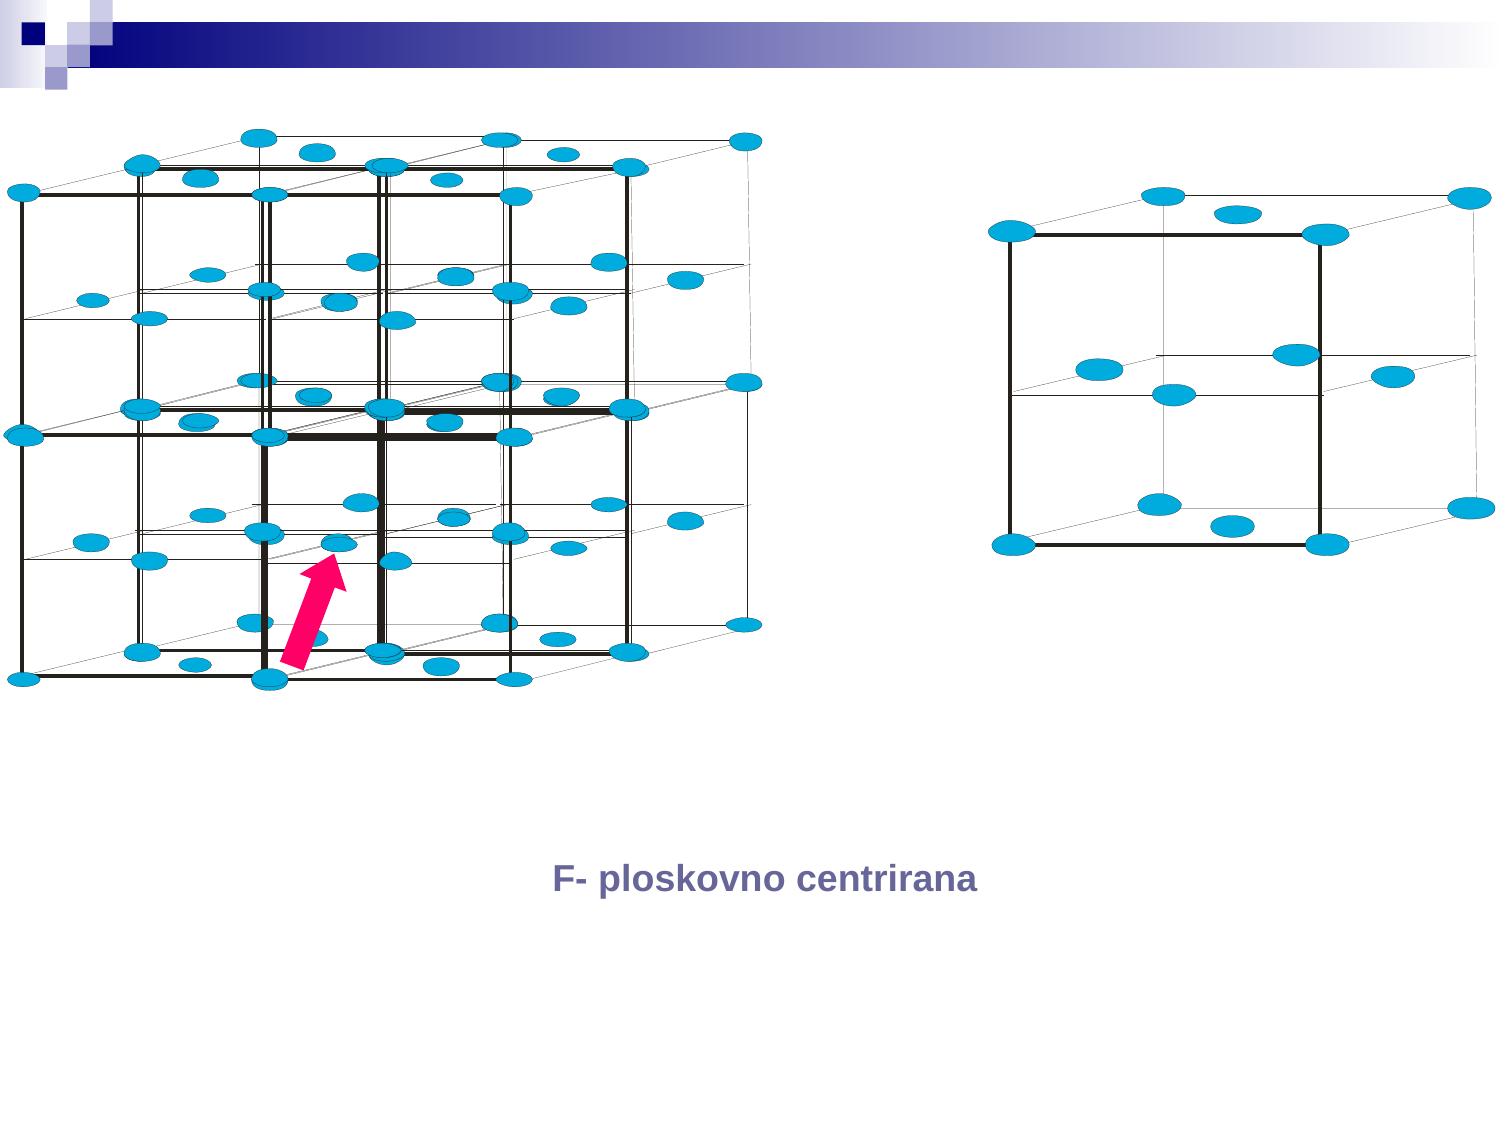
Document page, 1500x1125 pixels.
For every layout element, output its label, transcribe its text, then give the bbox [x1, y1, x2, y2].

text_box F- ploskovno centrirana [537, 846, 993, 907]
chart [0, 125, 1500, 698]
text_box [280, 554, 346, 670]
